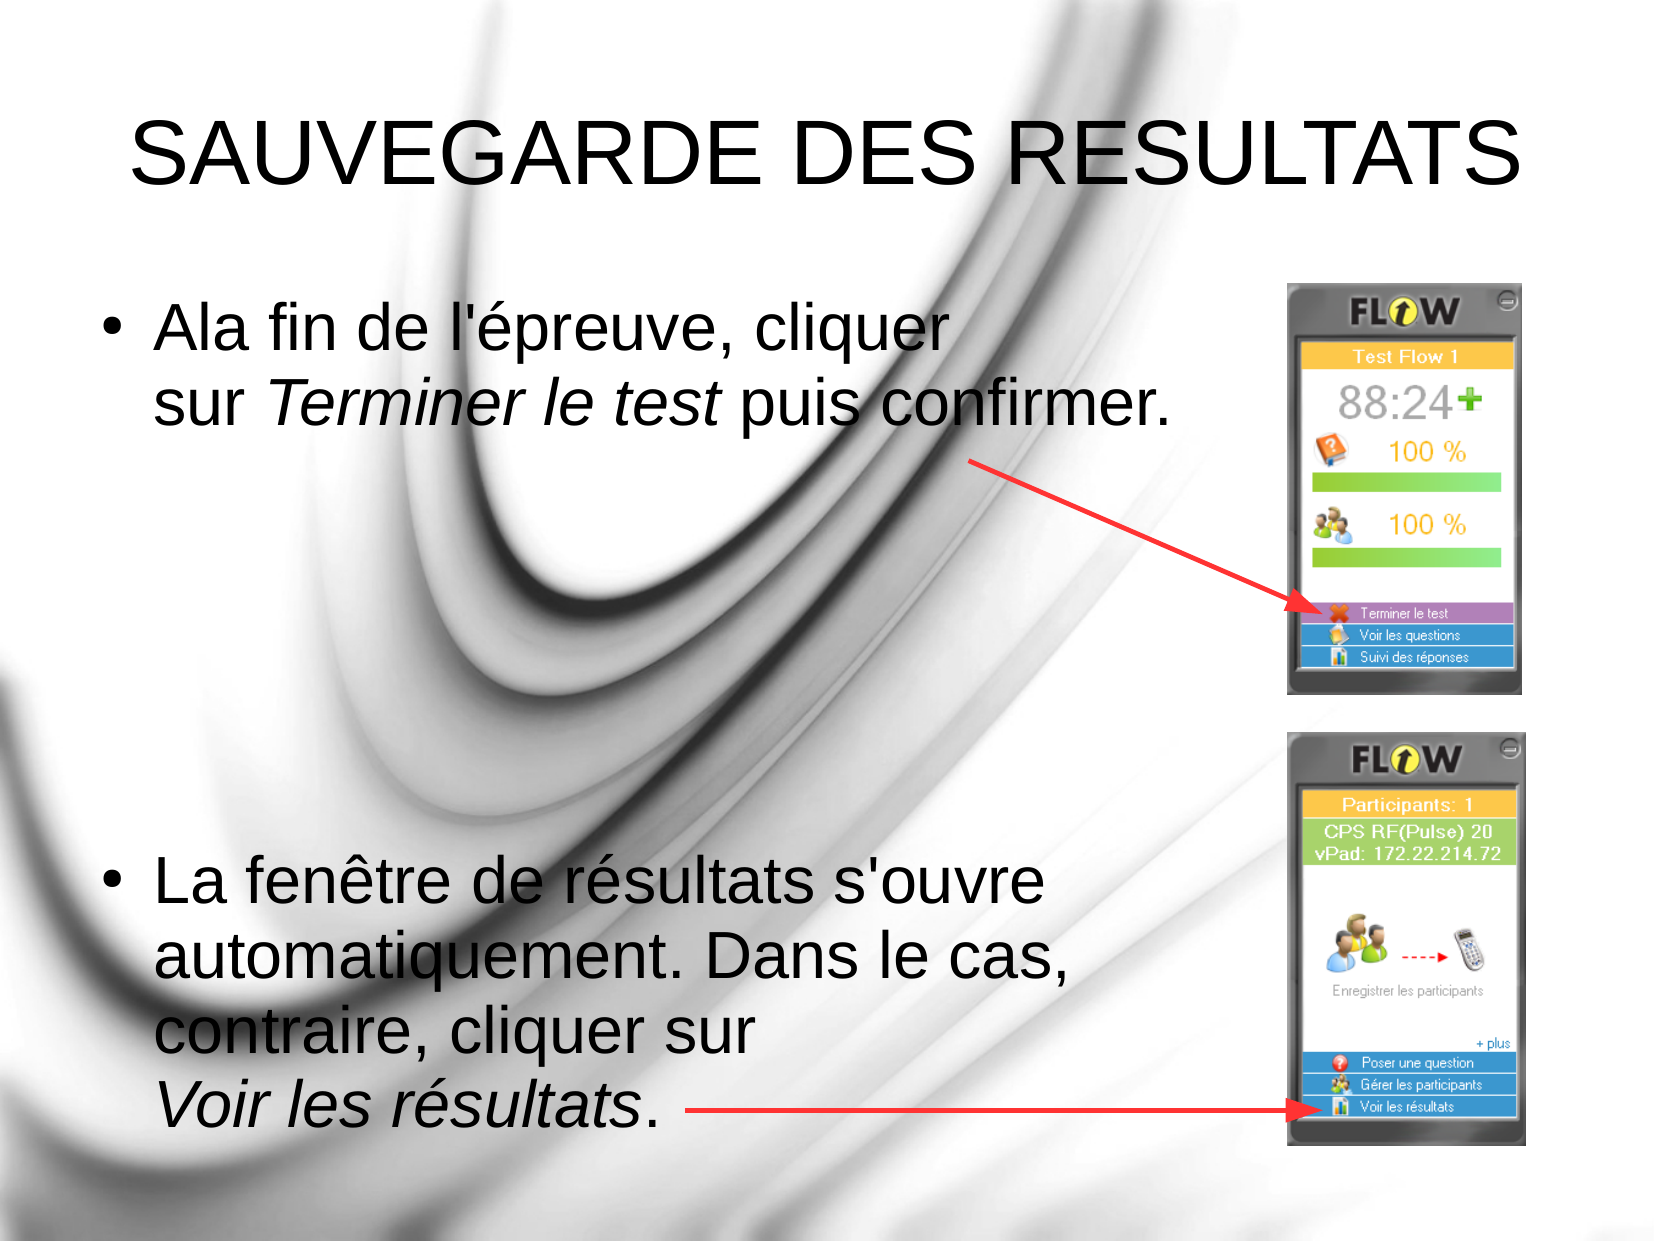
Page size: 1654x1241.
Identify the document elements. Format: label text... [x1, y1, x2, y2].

list Ala fin de l'épreuve, cliquer sur Terminer le test puis confirmer. La fenêtre de résultats s'ouvre automatiquement. Dans le cas, contraire, cliquer sur Voir les résultats. [82, 290, 1571, 1140]
picture [0, 0, 1654, 1241]
title SAUVEGARDE DES RESULTATS [82, 49, 1571, 257]
